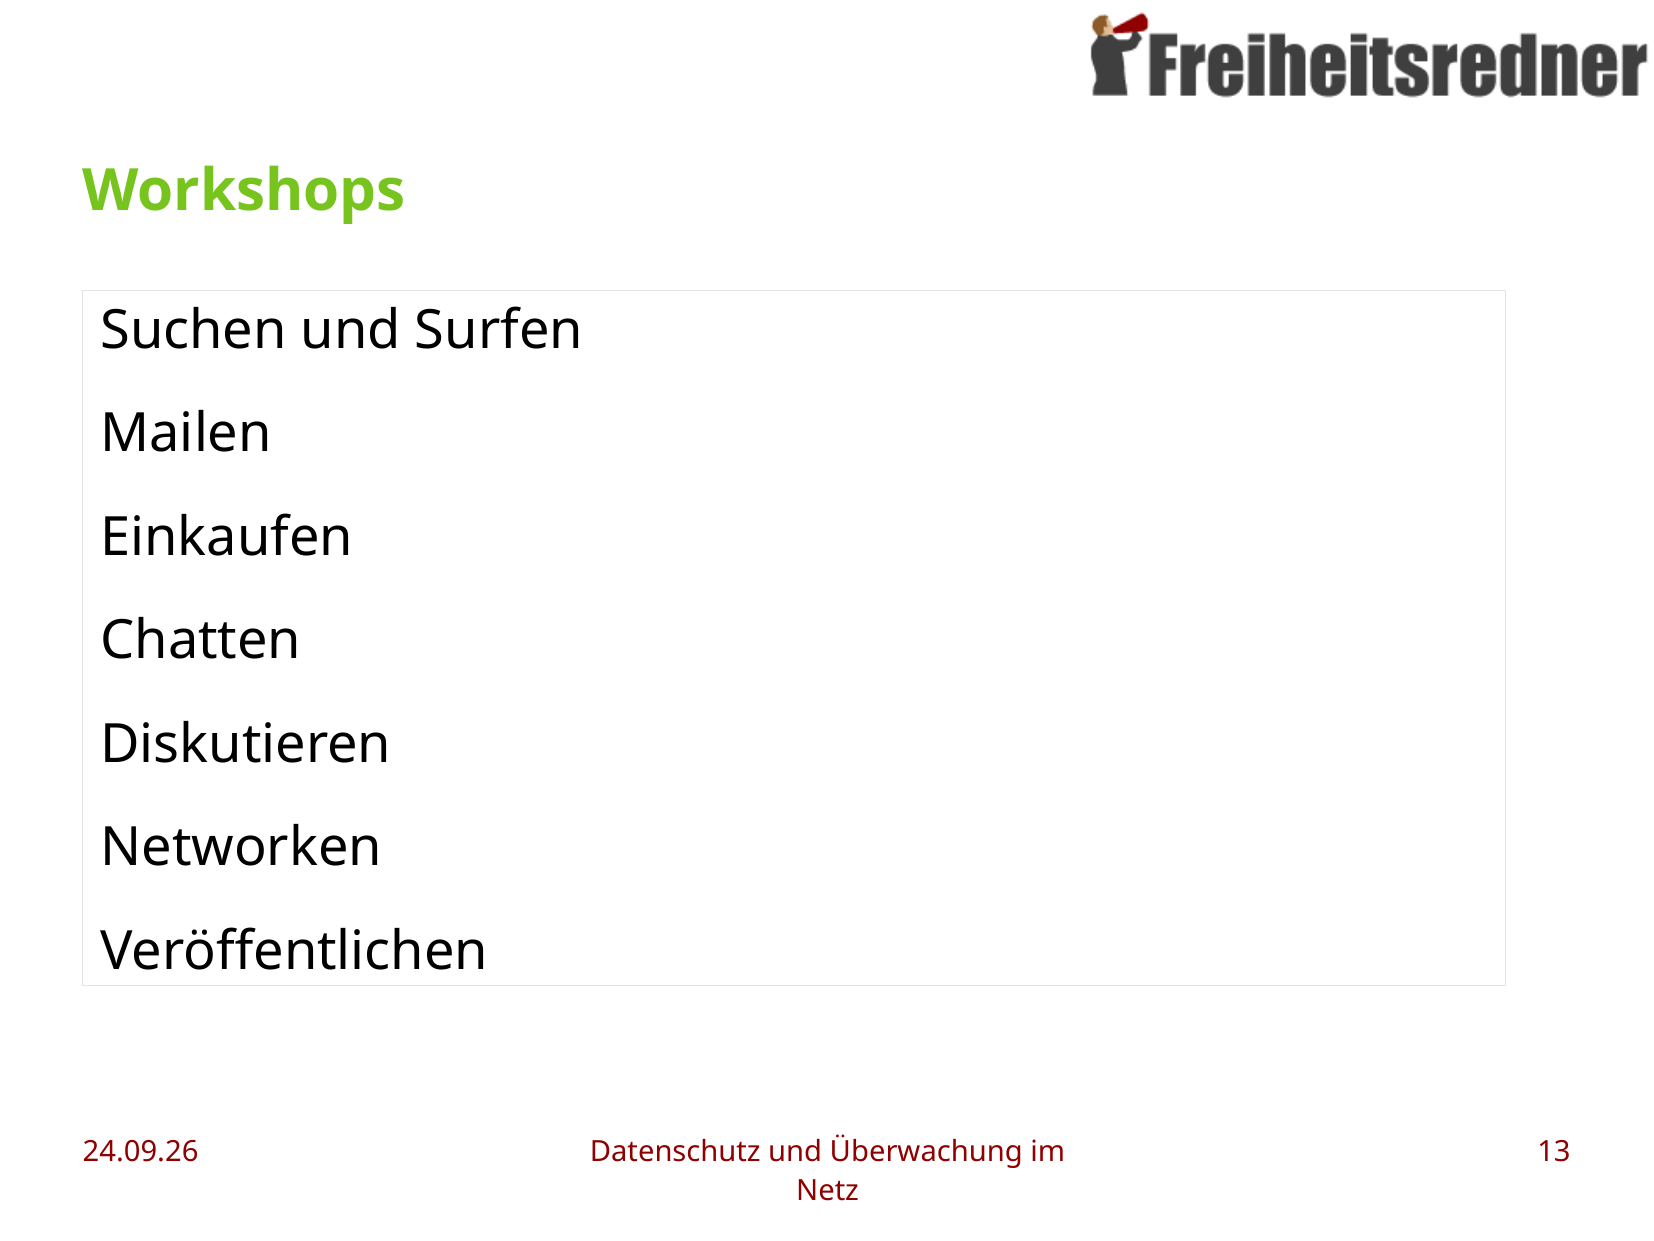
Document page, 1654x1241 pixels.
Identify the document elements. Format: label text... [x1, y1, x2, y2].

list Suchen und Surfen Mailen Einkaufen Chatten Diskutieren Networken Veröffentlichen [82, 290, 1506, 975]
title Workshops [82, 118, 1565, 257]
picture [1080, 5, 1650, 100]
